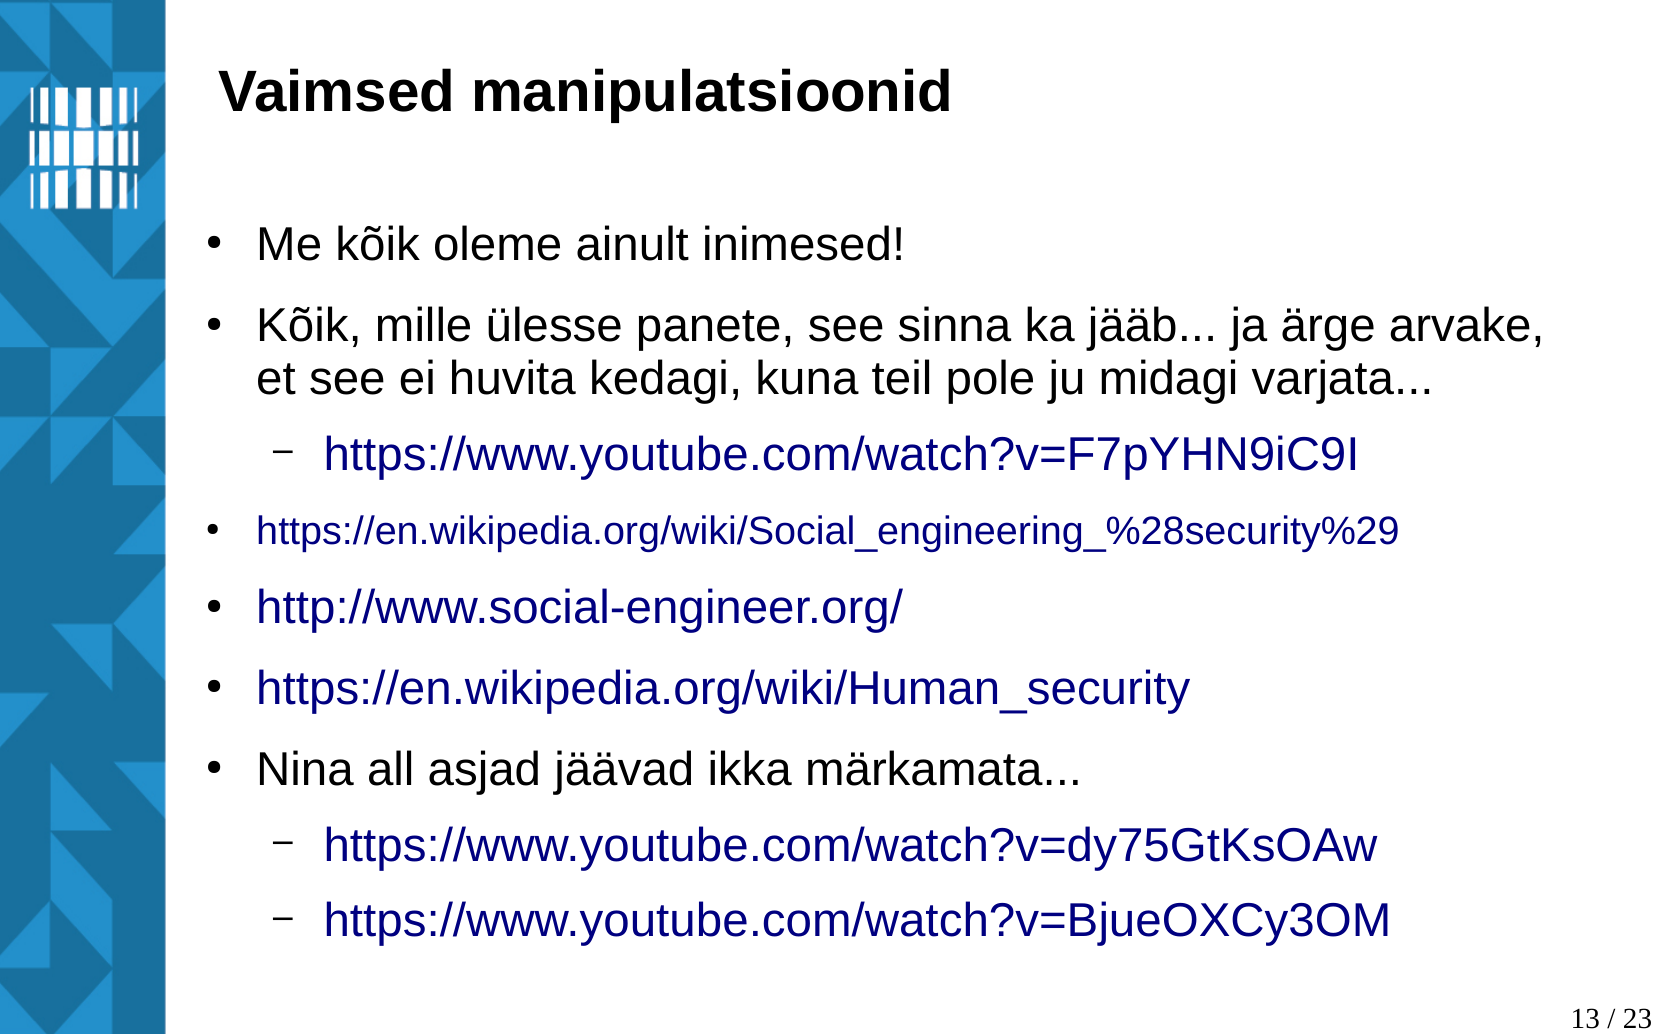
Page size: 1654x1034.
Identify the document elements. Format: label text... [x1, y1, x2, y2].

title Vaimsed manipulatsioonid [218, 40, 1317, 143]
list Me kõik oleme ainult inimesed! Kõik, mille ülesse panete, see sinna ka jääb... ja ärge arvake, et see ei huvita kedagi, kuna teil pole ju midagi varjata... https://www.youtube.com/watch?v=F7pYHN9iC9I https://en.wikipedia.org/wiki/Social_engineering_%28security%29 http://www.social-engineer.org/ https://en.wikipedia.org/wiki/Human_security Nina all asjad jäävad ikka märkamata... https://www.youtube.com/watch?v=dy75GtKsOAw https://www.youtube.com/watch?v=BjueOXCy3OM [188, 217, 1571, 993]
